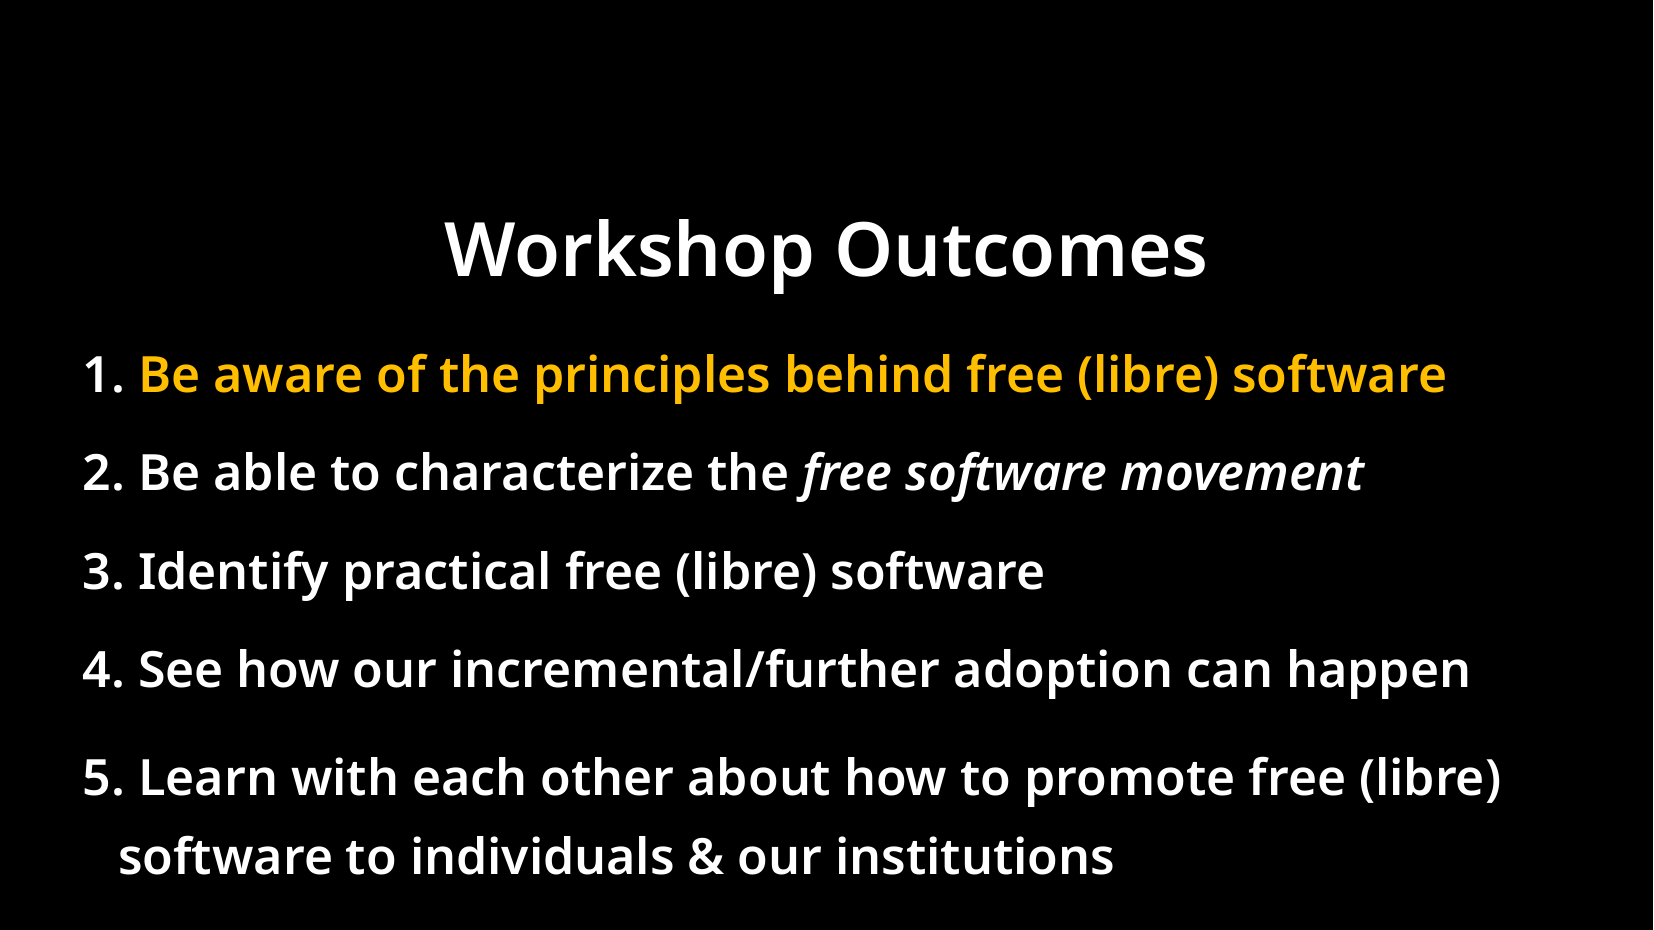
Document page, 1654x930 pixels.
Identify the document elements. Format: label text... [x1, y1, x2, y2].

title Workshop Outcomes [82, 90, 1571, 404]
subtitle Be aware of the principles behind free (libre) software Be able to characterize the free software movement Identify practical free (libre) software See how our incremental/further adoption can happen Learn with each other about how to promote free (libre) software to individuals & our institutions [82, 404, 1571, 929]
